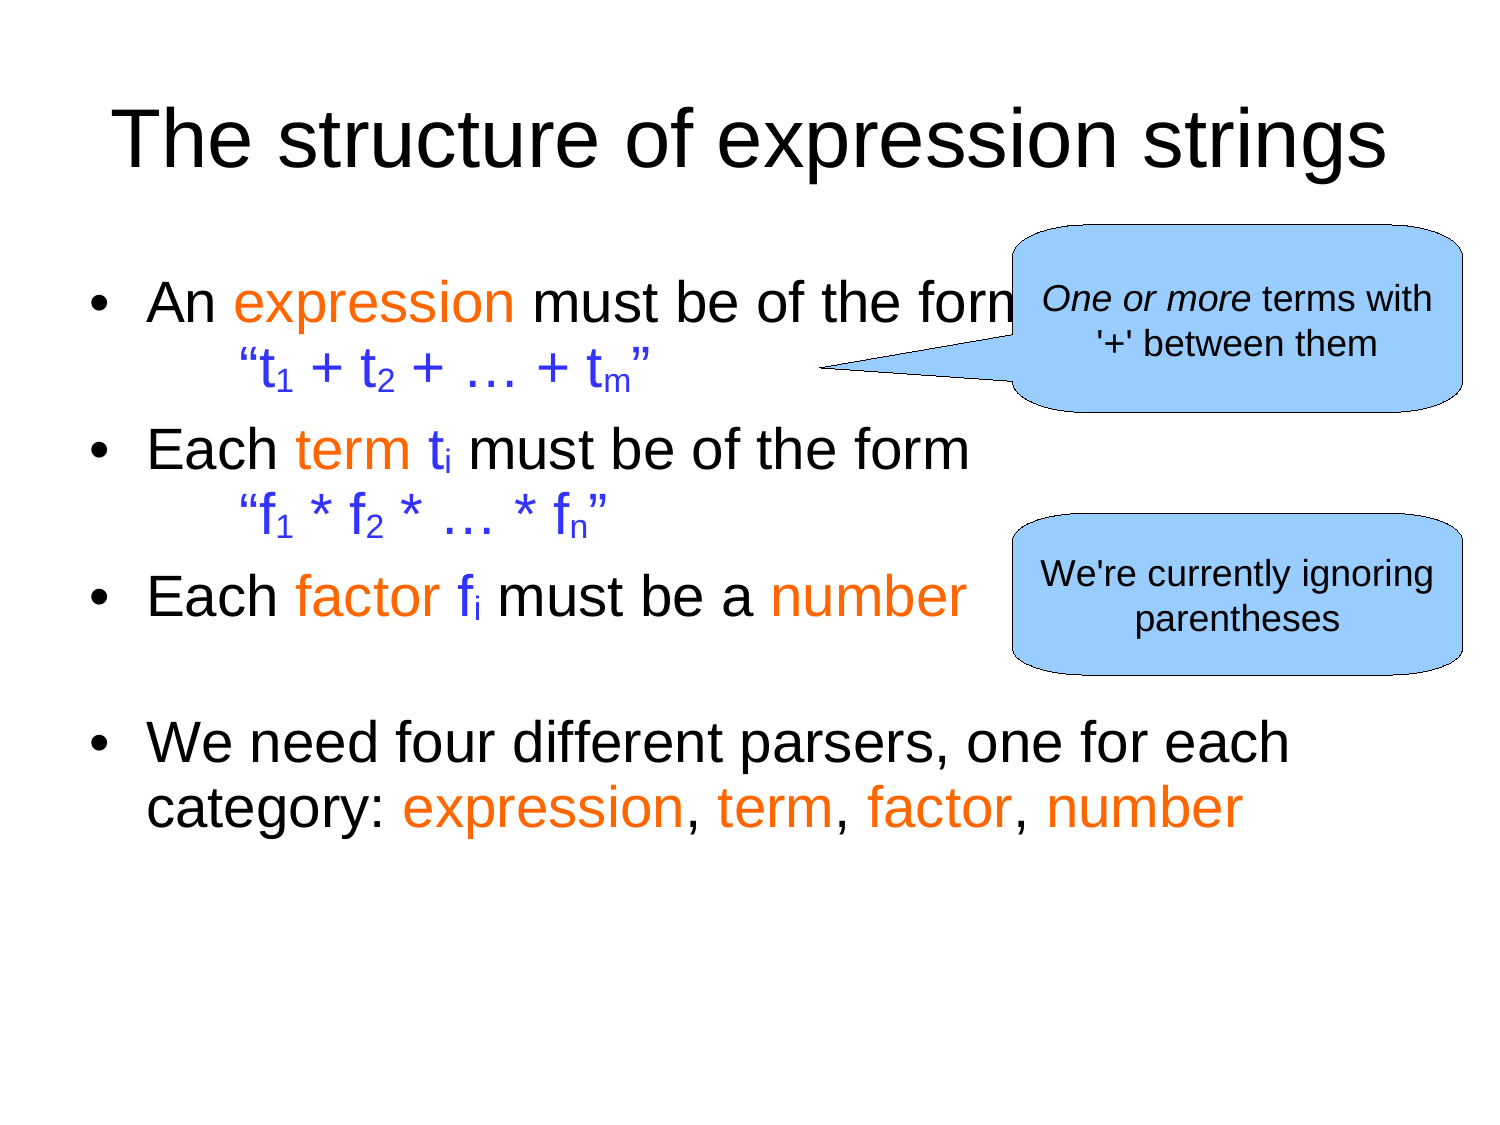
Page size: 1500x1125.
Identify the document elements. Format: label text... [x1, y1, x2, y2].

text_box One or more terms with '+' between them [819, 224, 1463, 413]
text_box We're currently ignoring parentheses [1012, 513, 1463, 676]
list An expression must be of the form “t1 + t2 + … + tm” Each term ti must be of the form “f1 * f2 * … * fn” Each factor fi must be a number We need four different parsers, one for each category: expression, term, factor, number [75, 262, 1426, 915]
title The structure of expression strings [75, 45, 1426, 233]
